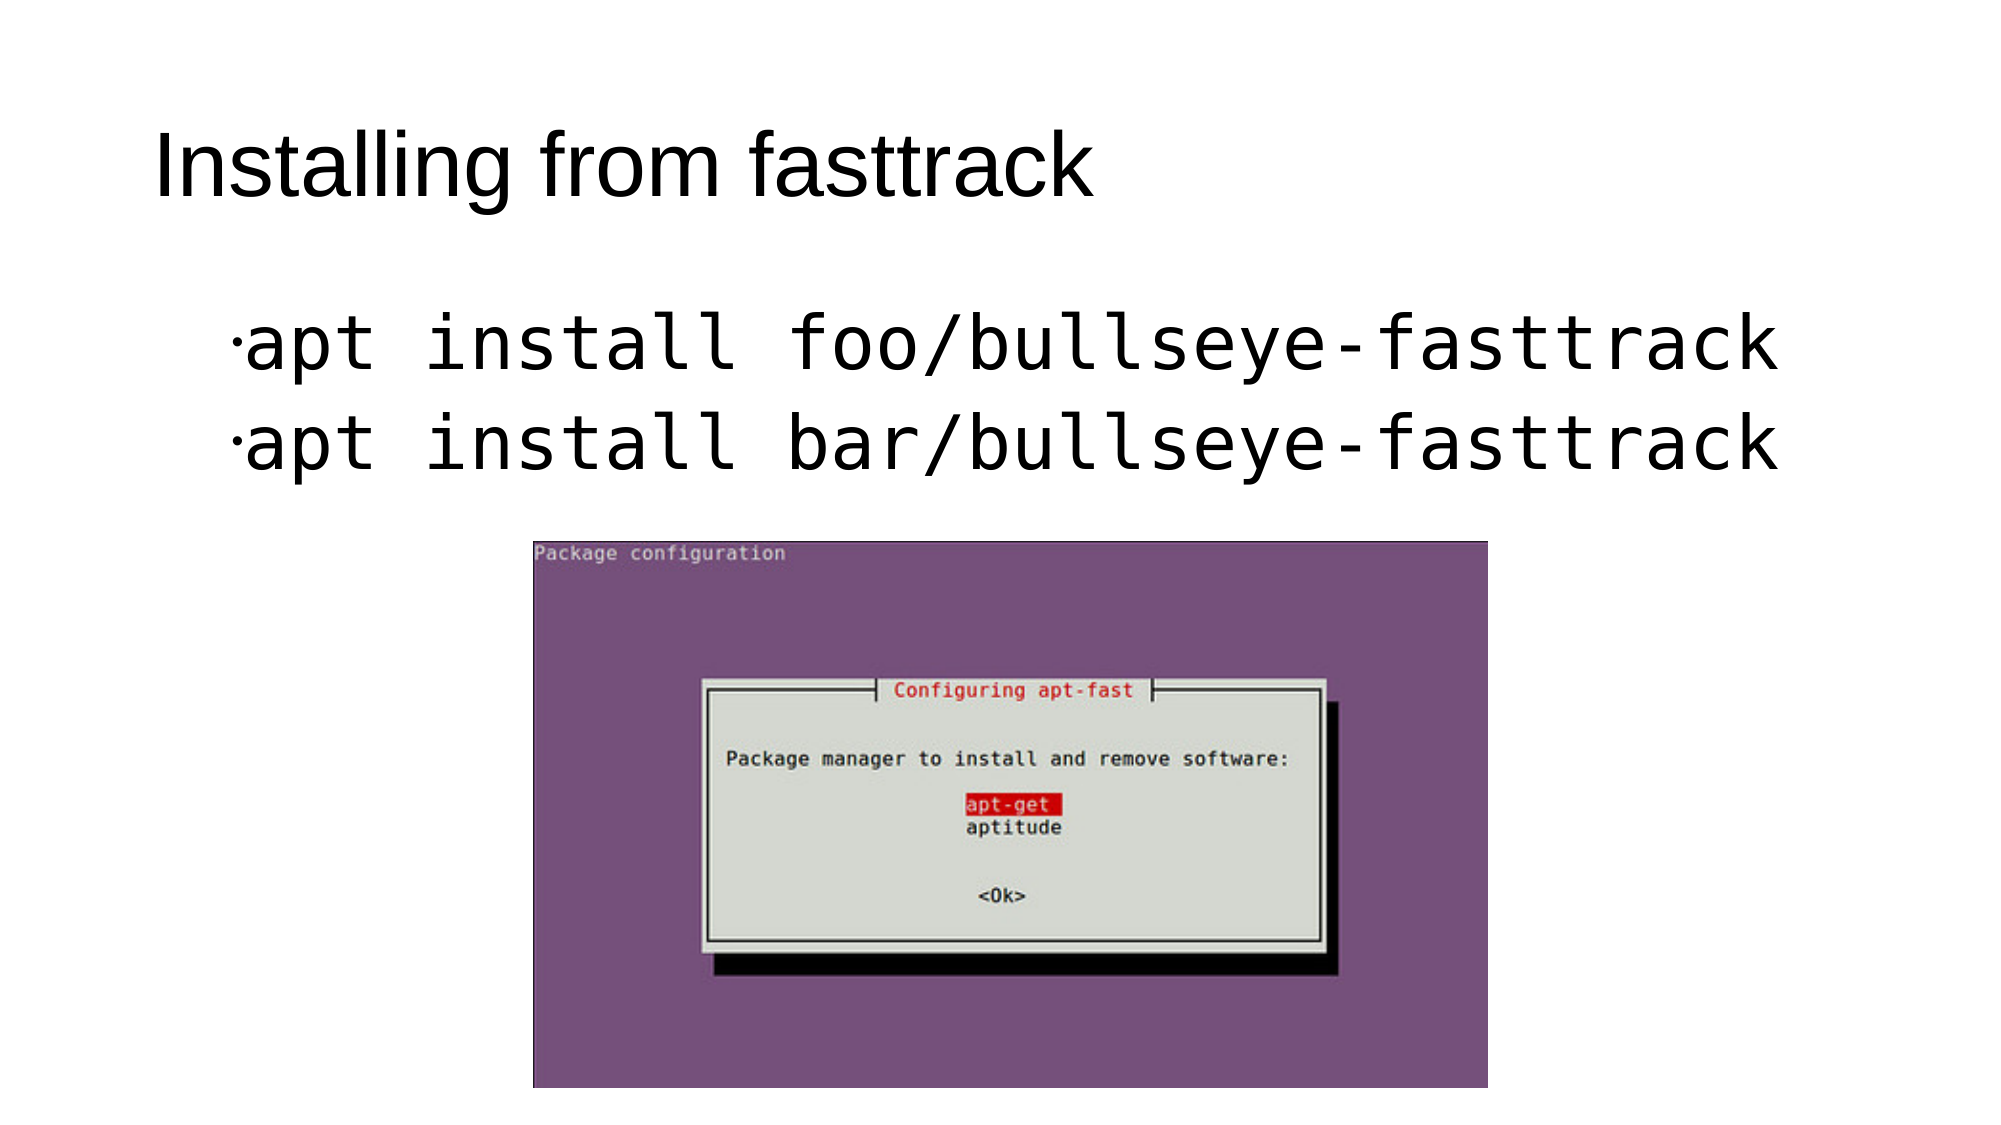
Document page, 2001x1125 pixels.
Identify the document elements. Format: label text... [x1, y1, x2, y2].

picture [533, 1014, 1488, 1089]
title Installing from fasttrack [137, 59, 1863, 278]
list apt install foo/bullseye-fasttrack apt install bar/bullseye-fasttrack [137, 299, 1966, 1014]
